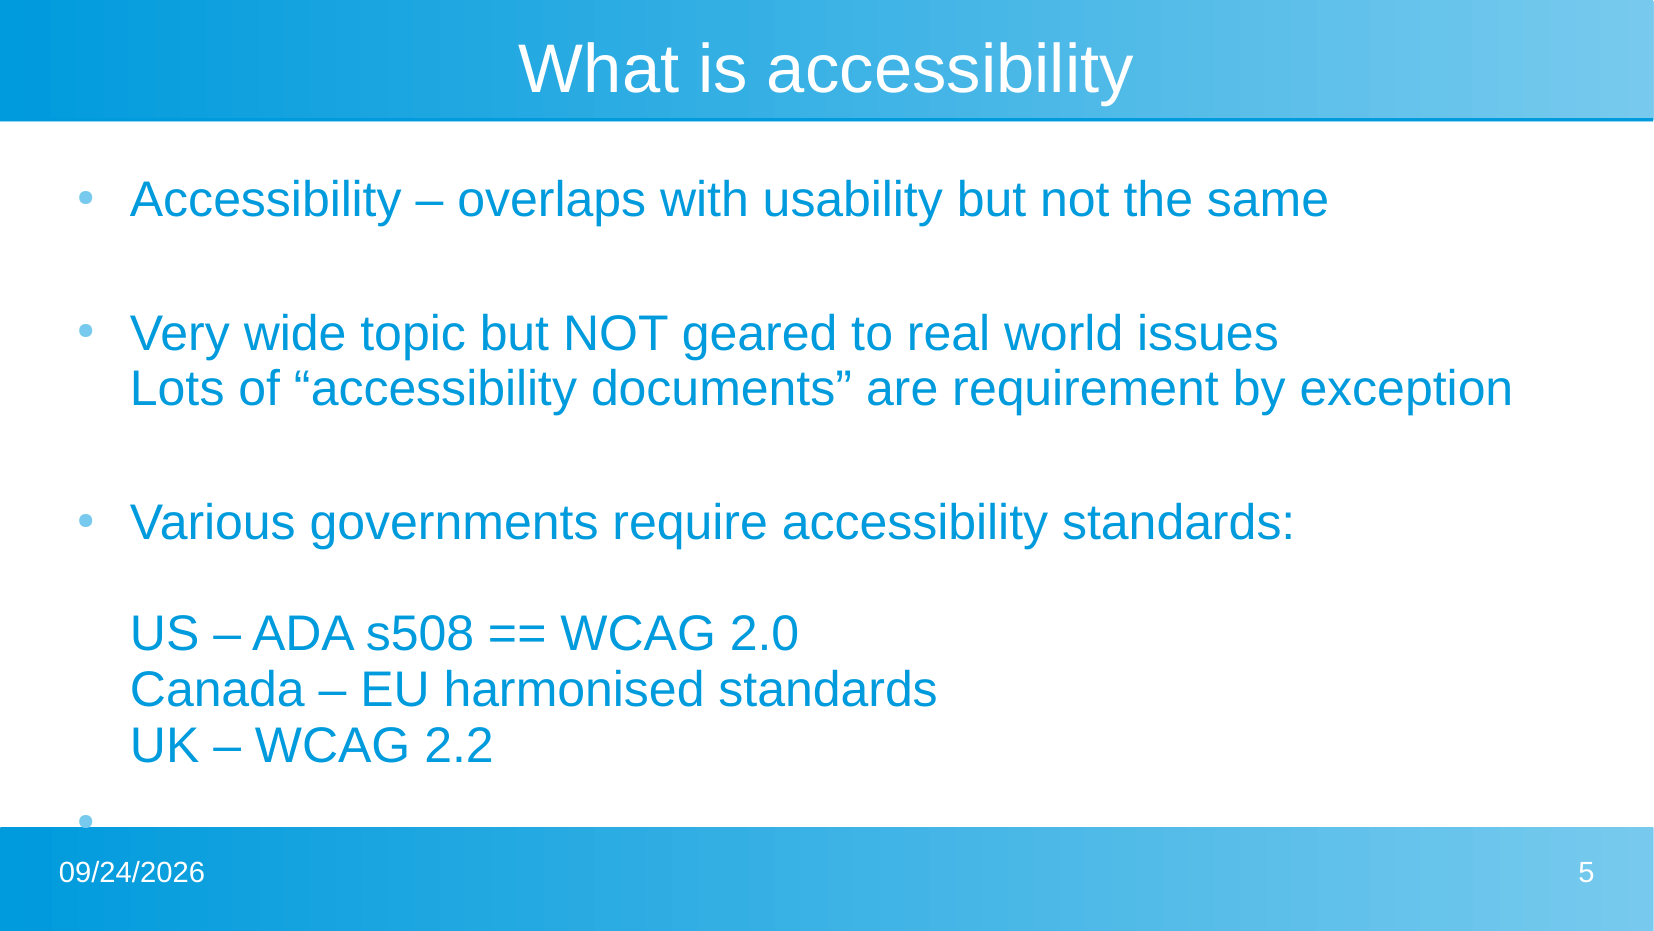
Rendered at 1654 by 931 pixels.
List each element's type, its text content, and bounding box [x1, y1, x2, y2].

title What is accessibility [59, 29, 1595, 108]
list Accessibility – overlaps with usability but not the same Very wide topic but NOT geared to real world issues Lots of “accessibility documents” are requirement by exception Various governments require accessibility standards: US – ADA s508 == WCAG 2.0 Canada – EU harmonised standards UK – WCAG 2.2 [59, 171, 1595, 762]
